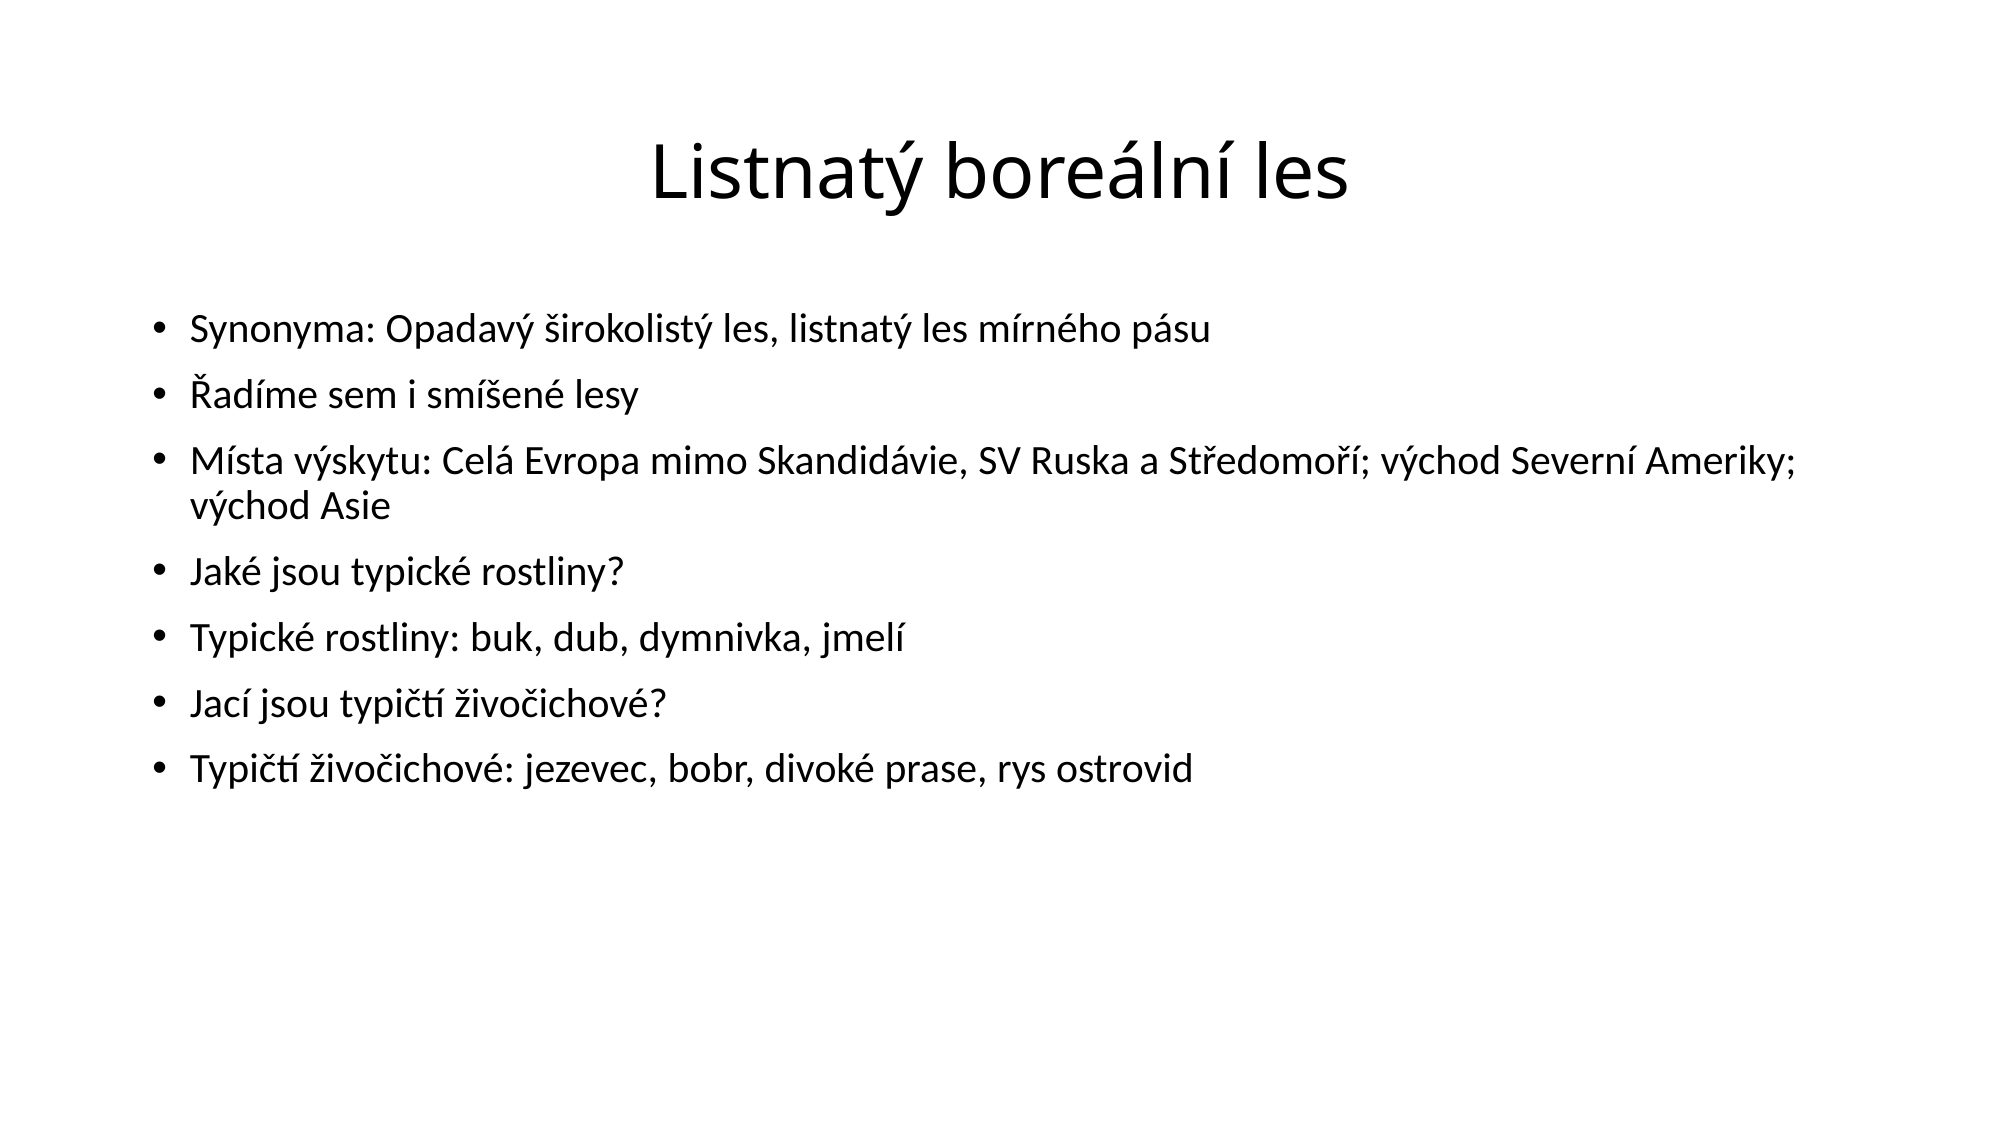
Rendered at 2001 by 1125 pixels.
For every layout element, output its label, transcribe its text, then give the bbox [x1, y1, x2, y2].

list Synonyma: Opadavý širokolistý les, listnatý les mírného pásu Řadíme sem i smíšené lesy Místa výskytu: Celá Evropa mimo Skandidávie, SV Ruska a Středomoří; východ Severní Ameriky; východ Asie Jaké jsou typické rostliny? Typické rostliny: buk, dub, dymnivka, jmelí Jací jsou typičtí živočichové? Typičtí živočichové: jezevec, bobr, divoké prase, rys ostrovid [137, 299, 1863, 1014]
title Listnatý boreální les [137, 59, 1863, 278]
